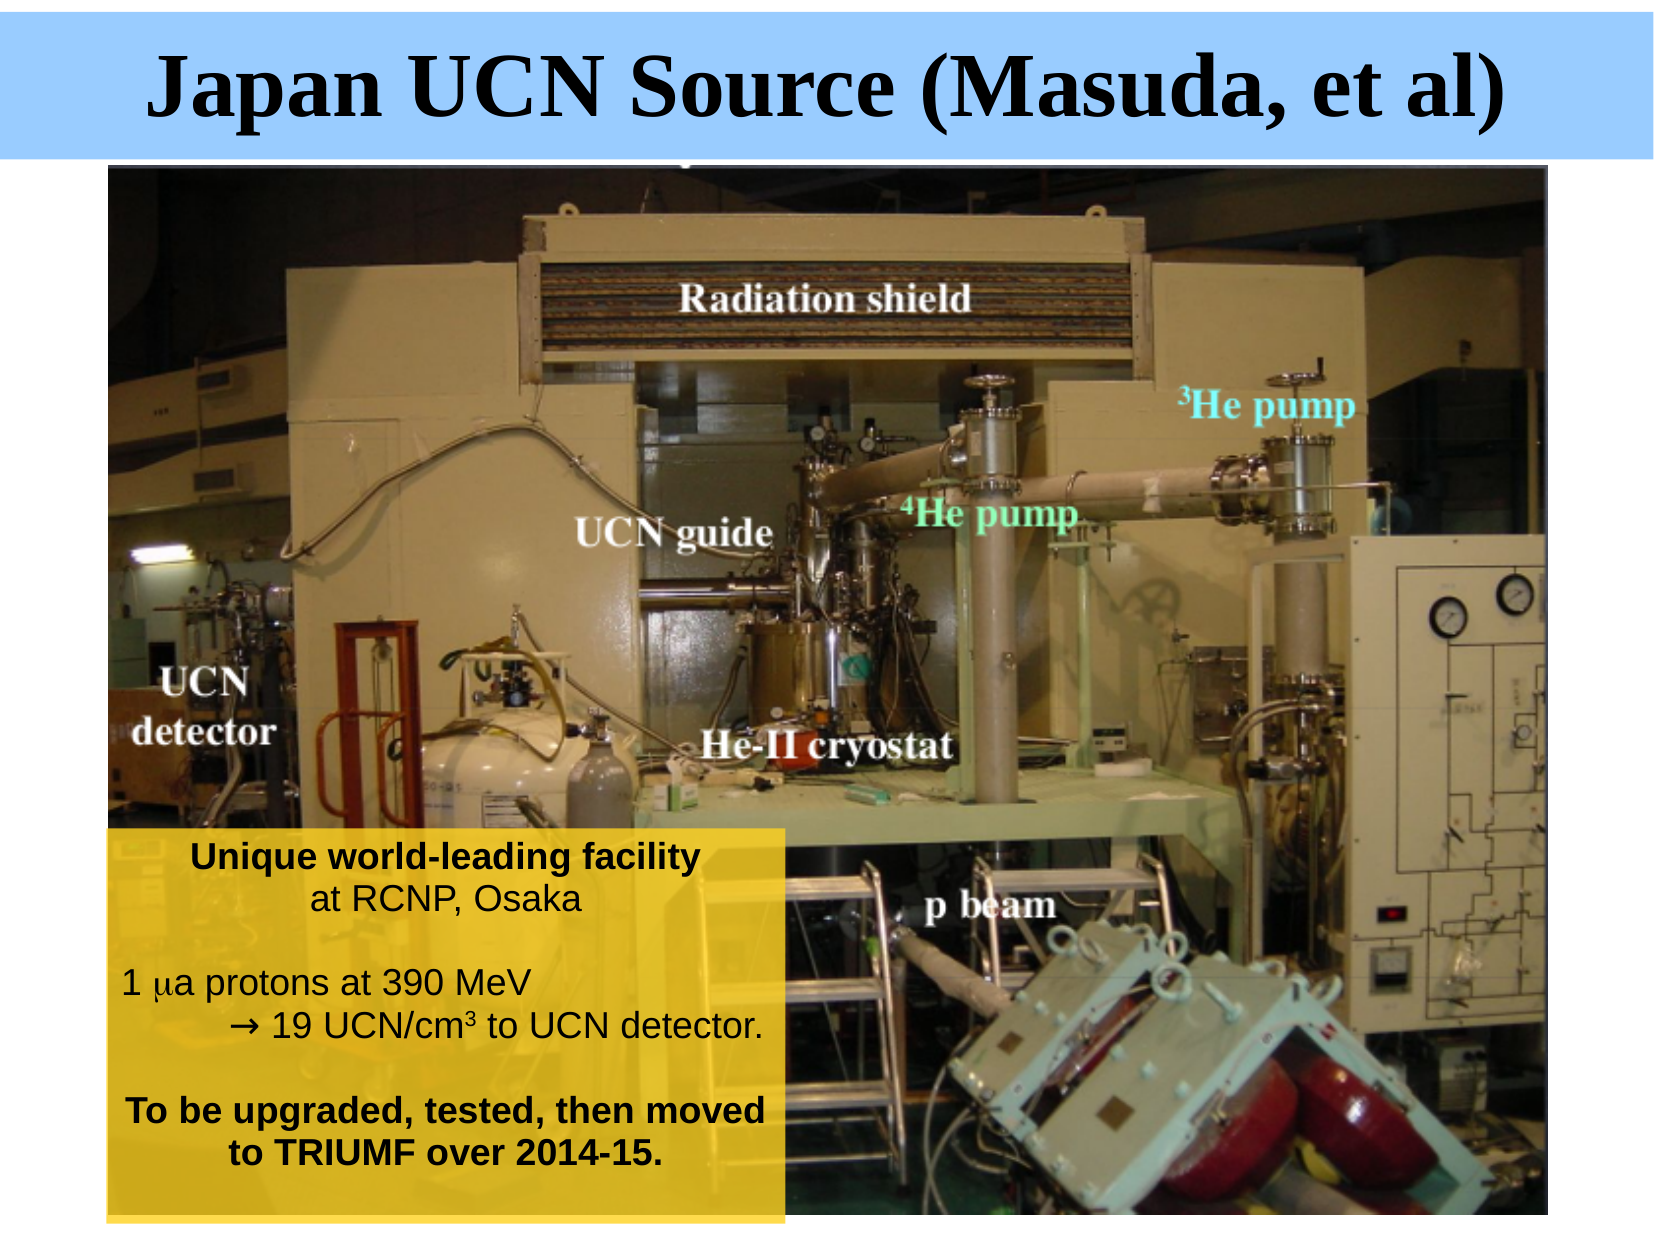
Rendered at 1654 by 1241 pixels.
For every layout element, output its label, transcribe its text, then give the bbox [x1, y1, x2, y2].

picture [108, 165, 1548, 1215]
text_box Unique world-leading facility at RCNP, Osaka 1 a protons at 390 MeV → 19 UCN/cm3 to UCN detector. To be upgraded, tested, then moved to TRIUMF over 2014-15. [106, 828, 786, 1224]
title Japan UCN Source (Masuda, et al) [0, 11, 1654, 160]
